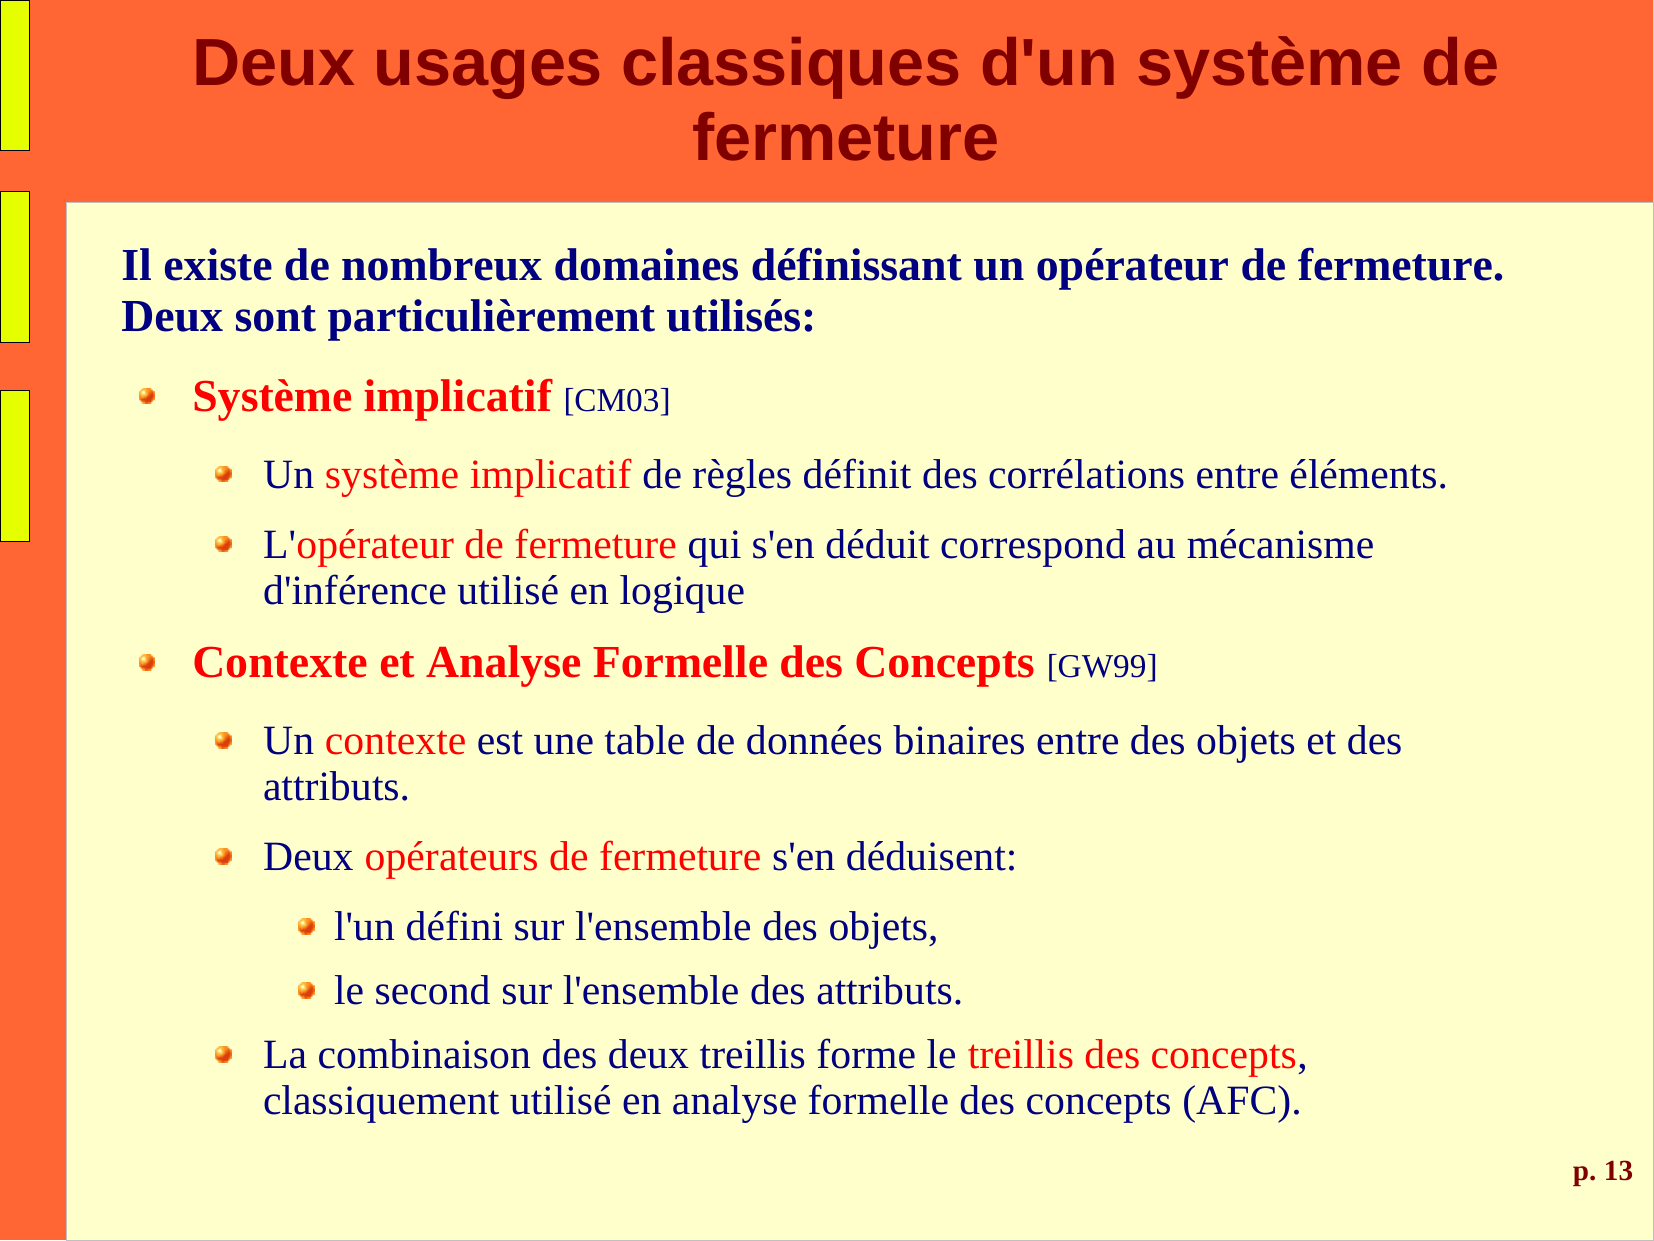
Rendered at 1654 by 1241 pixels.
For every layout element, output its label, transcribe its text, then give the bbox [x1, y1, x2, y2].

title Deux usages classiques d'un système de fermeture [98, 25, 1594, 175]
list Il existe de nombreux domaines définissant un opérateur de fermeture. Deux sont particulièrement utilisés: Système implicatif [CM03] Un système implicatif de règles définit des corrélations entre éléments. L'opérateur de fermeture qui s'en déduit correspond au mécanisme d'inférence utilisé en logique Contexte et Analyse Formelle des Concepts [GW99] Un contexte est une table de données binaires entre des objets et des attributs. Deux opérateurs de fermeture s'en déduisent: l'un défini sur l'ensemble des objets, le second sur l'ensemble des attributs. La combinaison des deux treillis forme le treillis des concepts, classiquement utilisé en analyse formelle des concepts (AFC). [121, 239, 1534, 1207]
